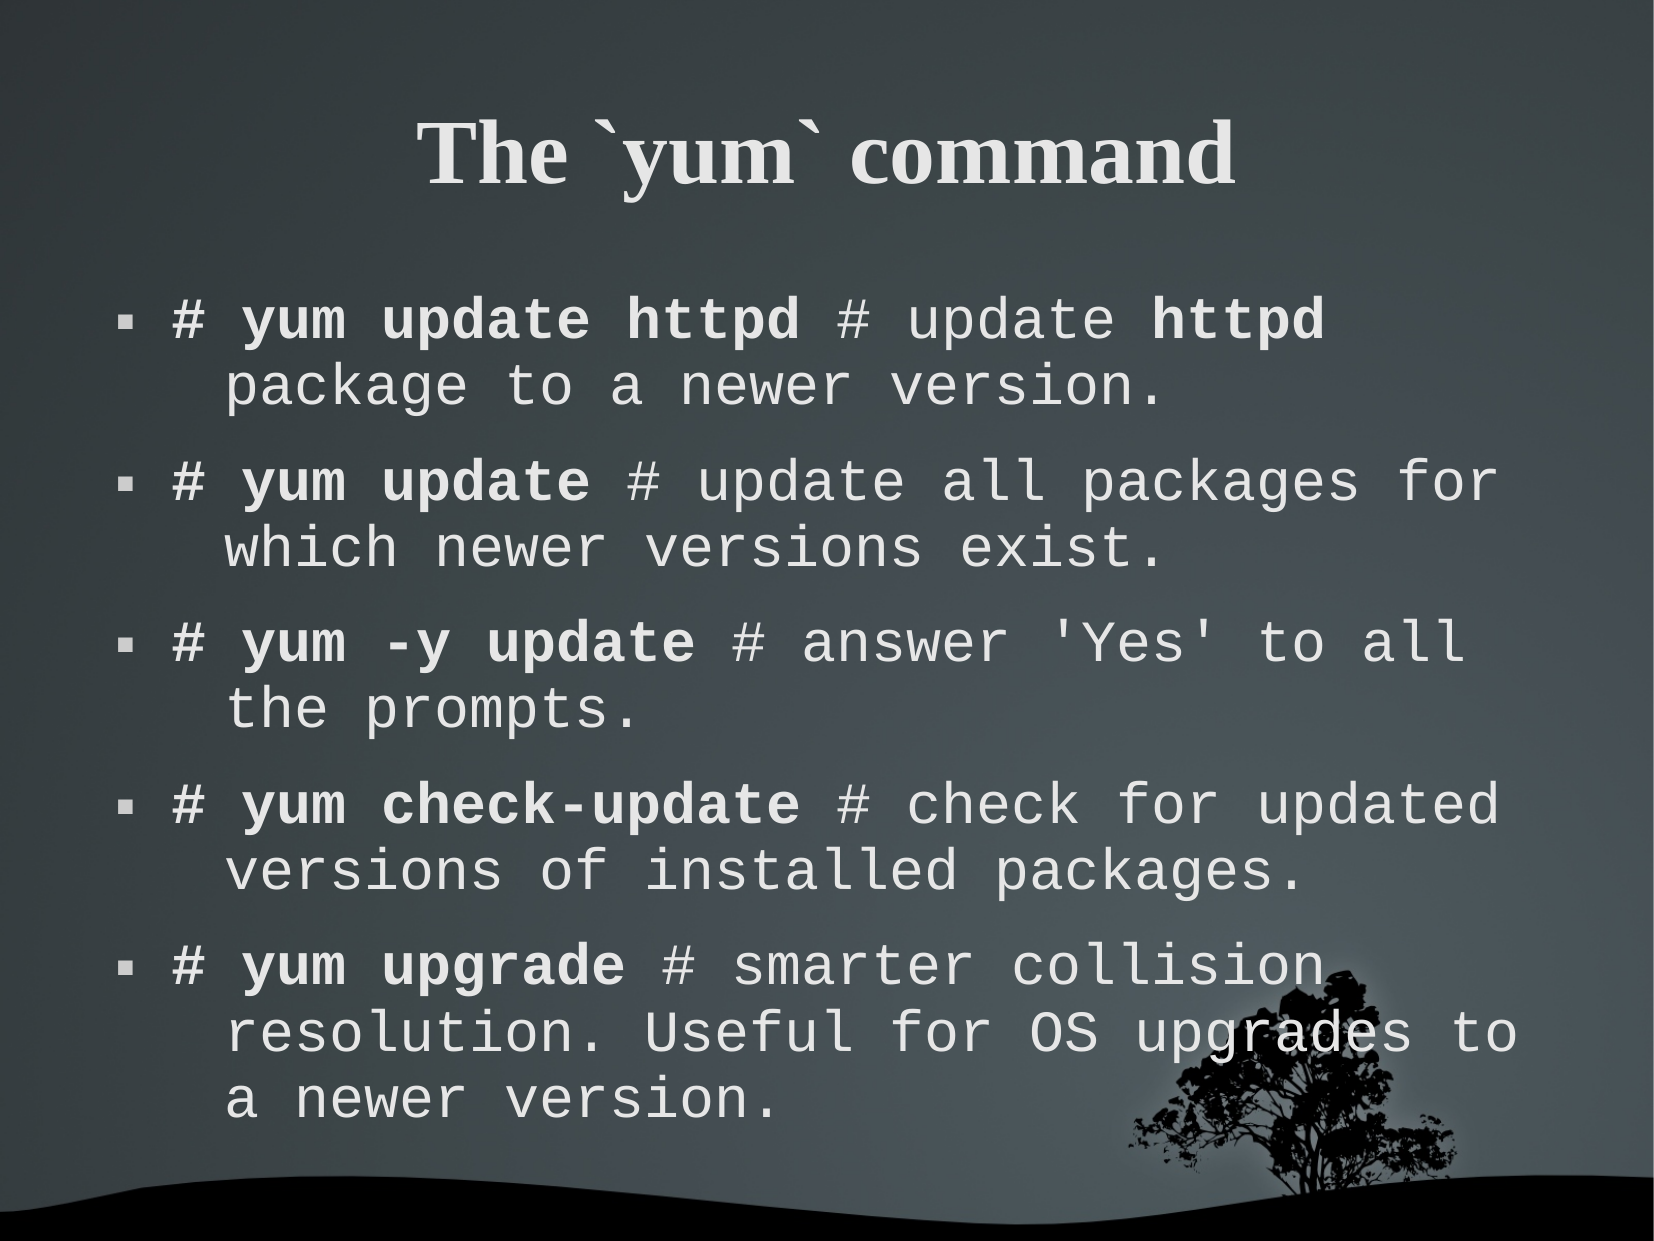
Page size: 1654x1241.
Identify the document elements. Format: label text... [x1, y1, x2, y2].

title The `yum` command [82, 49, 1571, 257]
picture [0, 0, 1654, 1241]
list # yum update httpd # update httpd package to a newer version. # yum update # update all packages for which newer versions exist. # yum -y update # answer 'Yes' to all the prompts. # yum check-update # check for updated versions of installed packages. # yum upgrade # smarter collision resolution. Useful for OS upgrades to a newer version. [82, 290, 1571, 1141]
